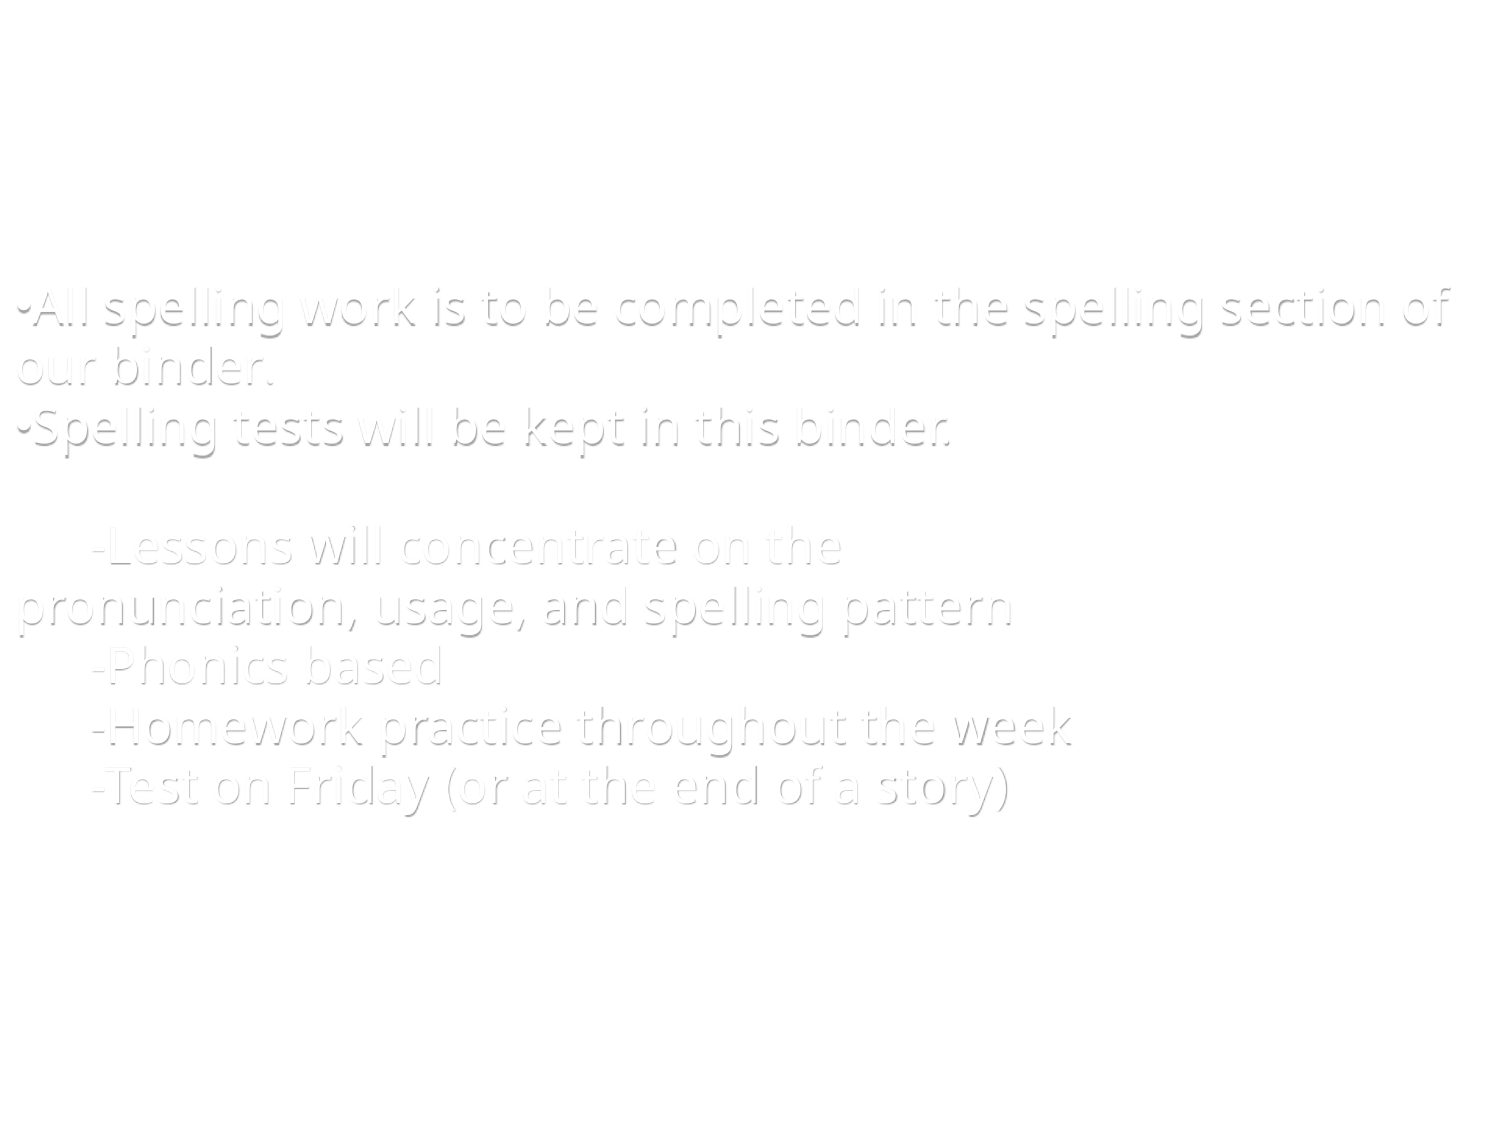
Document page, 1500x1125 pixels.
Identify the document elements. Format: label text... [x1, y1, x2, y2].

text_box All spelling work is to be completed in the spelling section of our binder. Spelling tests will be kept in this binder. -Lessons will concentrate on the pronunciation, usage, and spelling pattern -Phonics based -Homework practice throughout the week -Test on Friday (or at the end of a story) [0, 265, 1500, 827]
